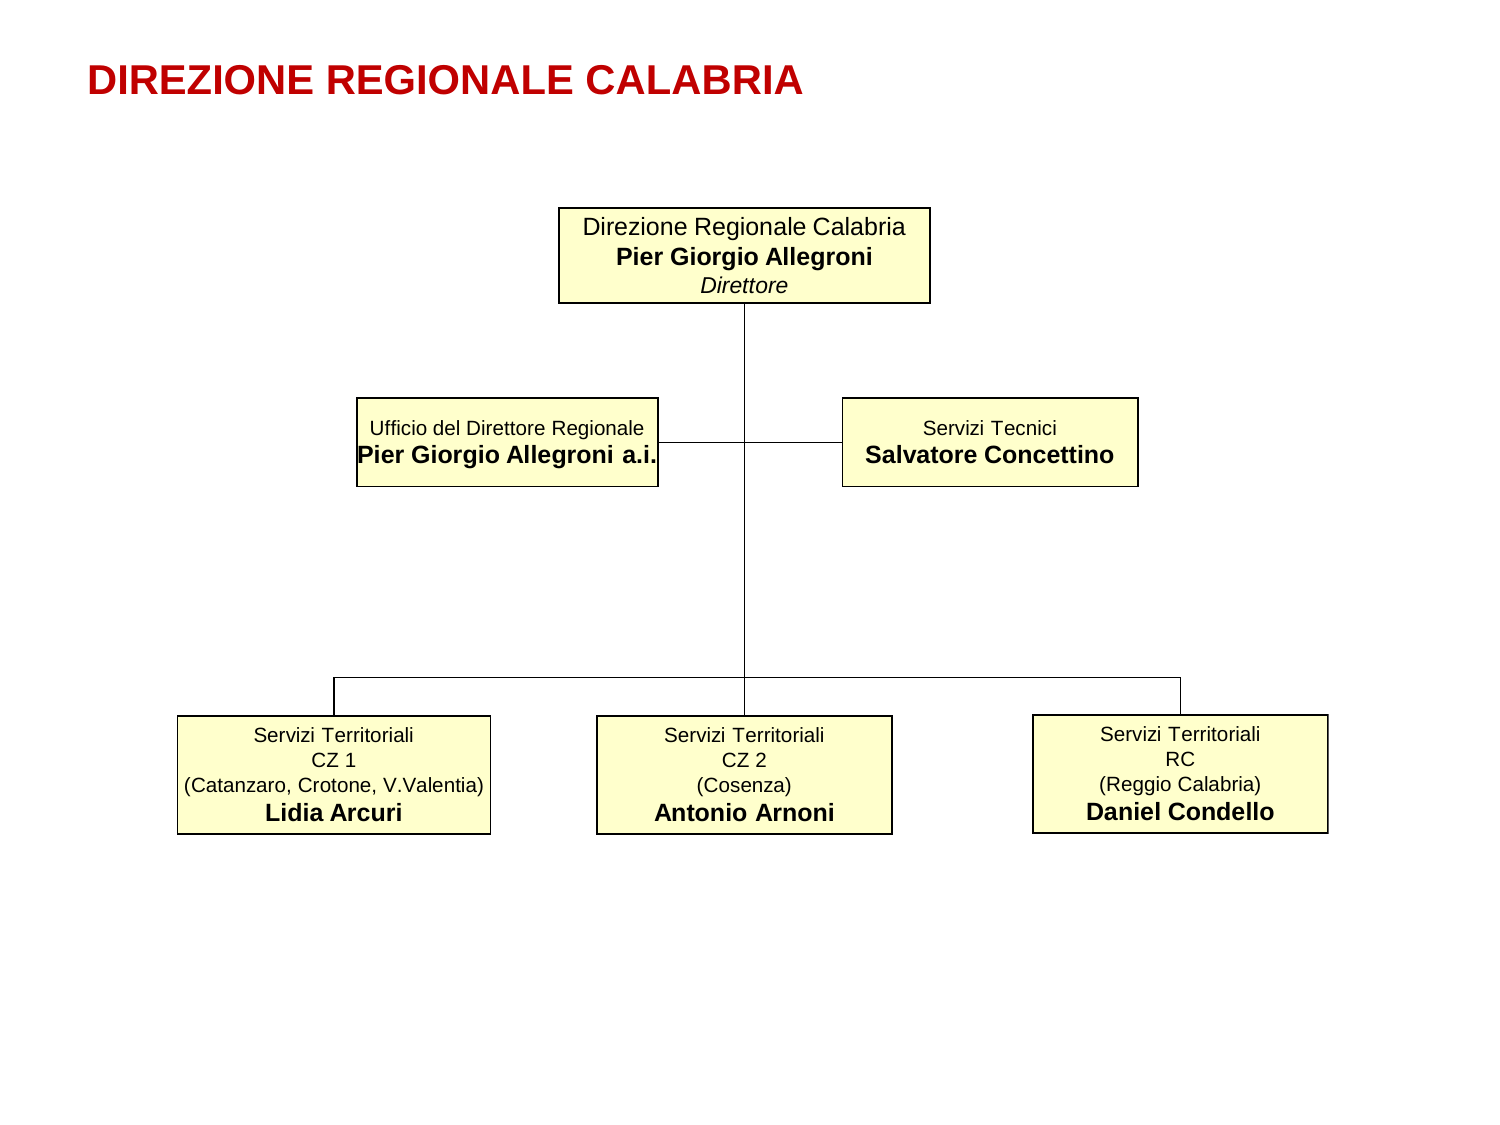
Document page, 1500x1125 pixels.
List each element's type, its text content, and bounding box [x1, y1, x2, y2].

title DIREZIONE REGIONALE CALABRIA [72, 45, 1462, 128]
picture [171, 203, 1329, 843]
